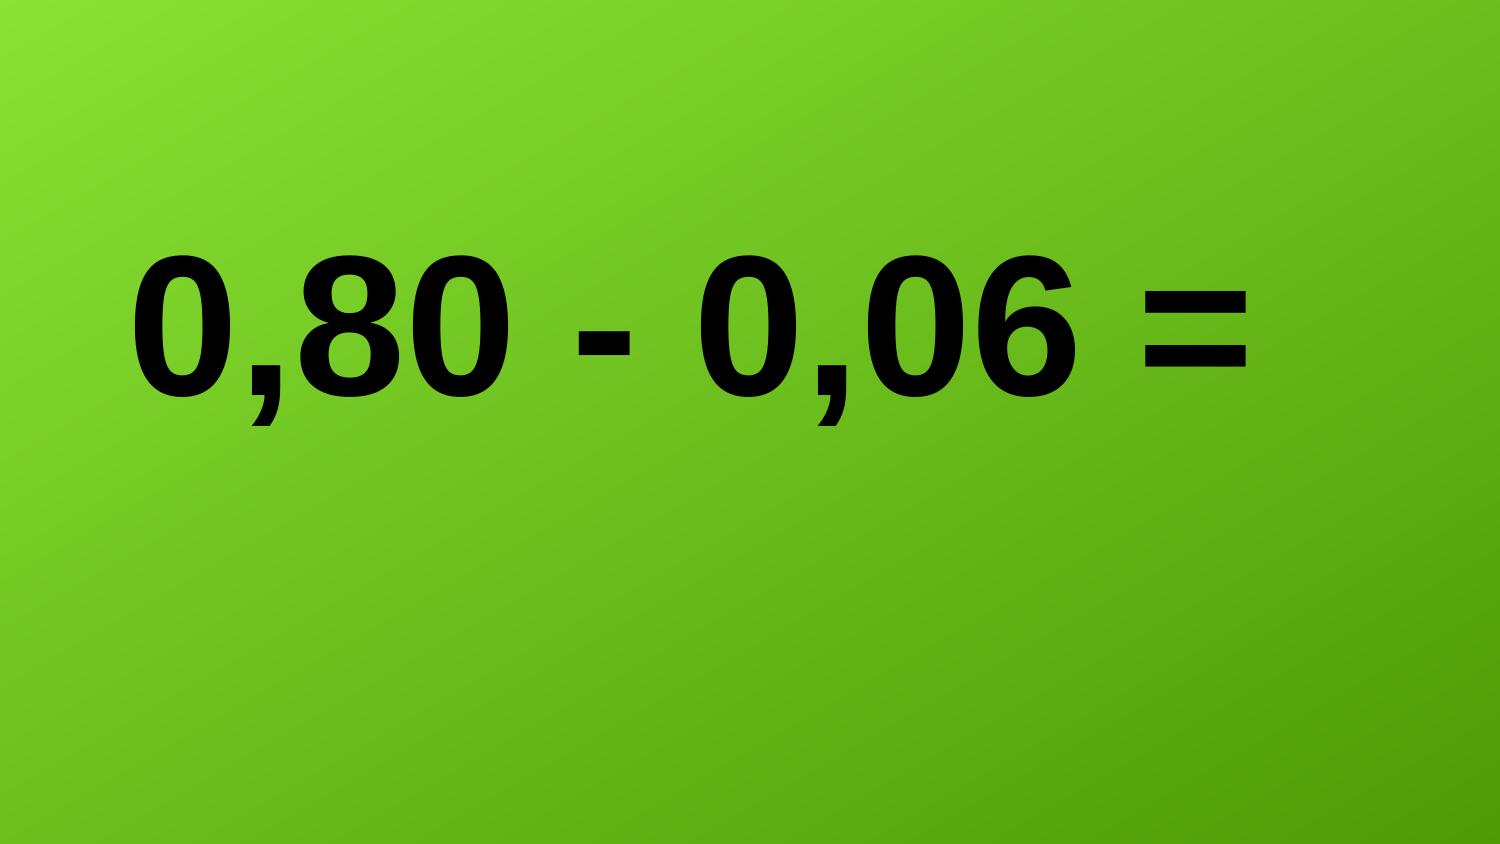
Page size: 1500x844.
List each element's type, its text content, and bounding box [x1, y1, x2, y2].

title 0,80 - 0,06 = [112, 259, 1388, 450]
